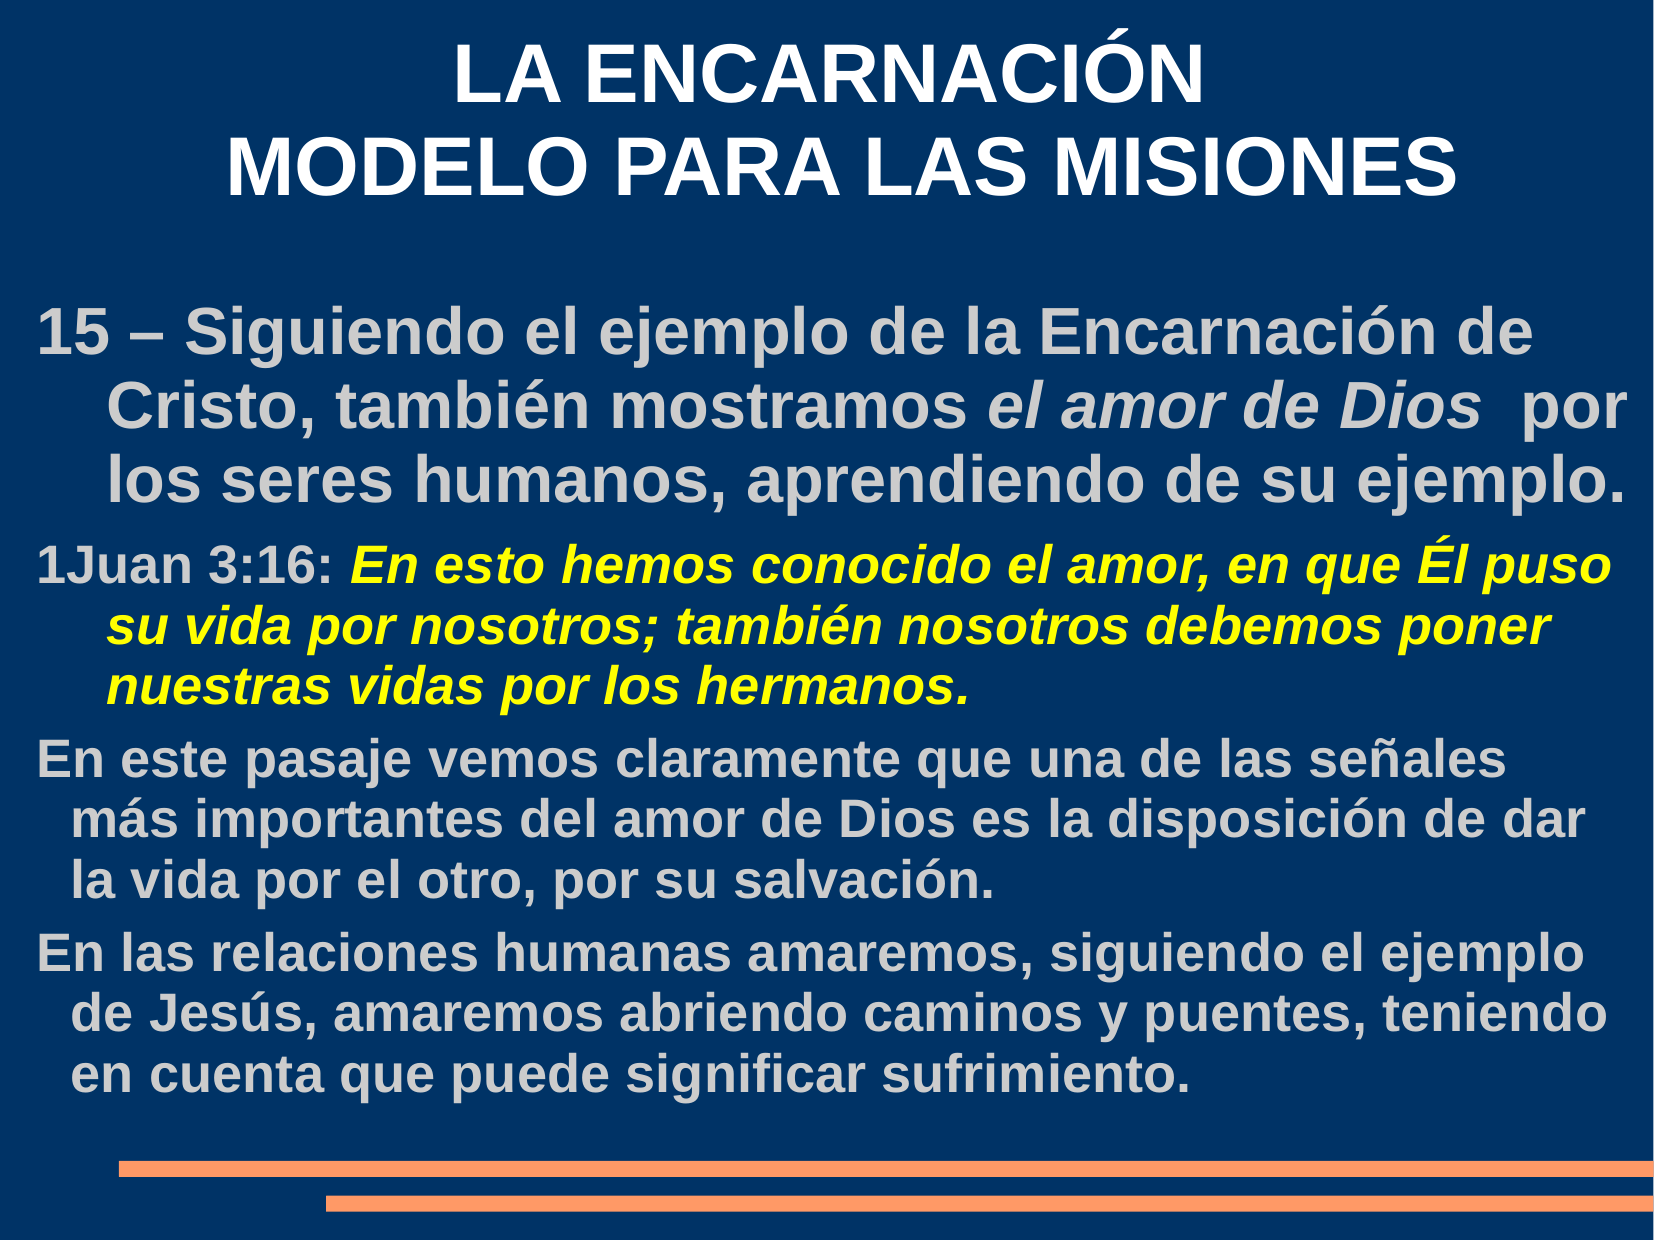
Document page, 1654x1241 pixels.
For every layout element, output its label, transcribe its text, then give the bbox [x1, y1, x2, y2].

subtitle 15 – Siguiendo el ejemplo de la Encarnación de Cristo, también mostramos el amor de Dios por los seres humanos, aprendiendo de su ejemplo. 1Juan 3:16: En esto hemos conocido el amor, en que Él puso su vida por nosotros; también nosotros debemos poner nuestras vidas por los hermanos. En este pasaje vemos claramente que una de las señales más importantes del amor de Dios es la disposición de dar la vida por el otro, por su salvación. En las relaciones humanas amaremos, siguiendo el ejemplo de Jesús, amaremos abriendo caminos y puentes, teniendo en cuenta que puede significar sufrimiento. [35, 260, 1630, 1134]
title LA ENCARNACIÓN MODELO PARA LAS MISIONES [23, 0, 1619, 237]
